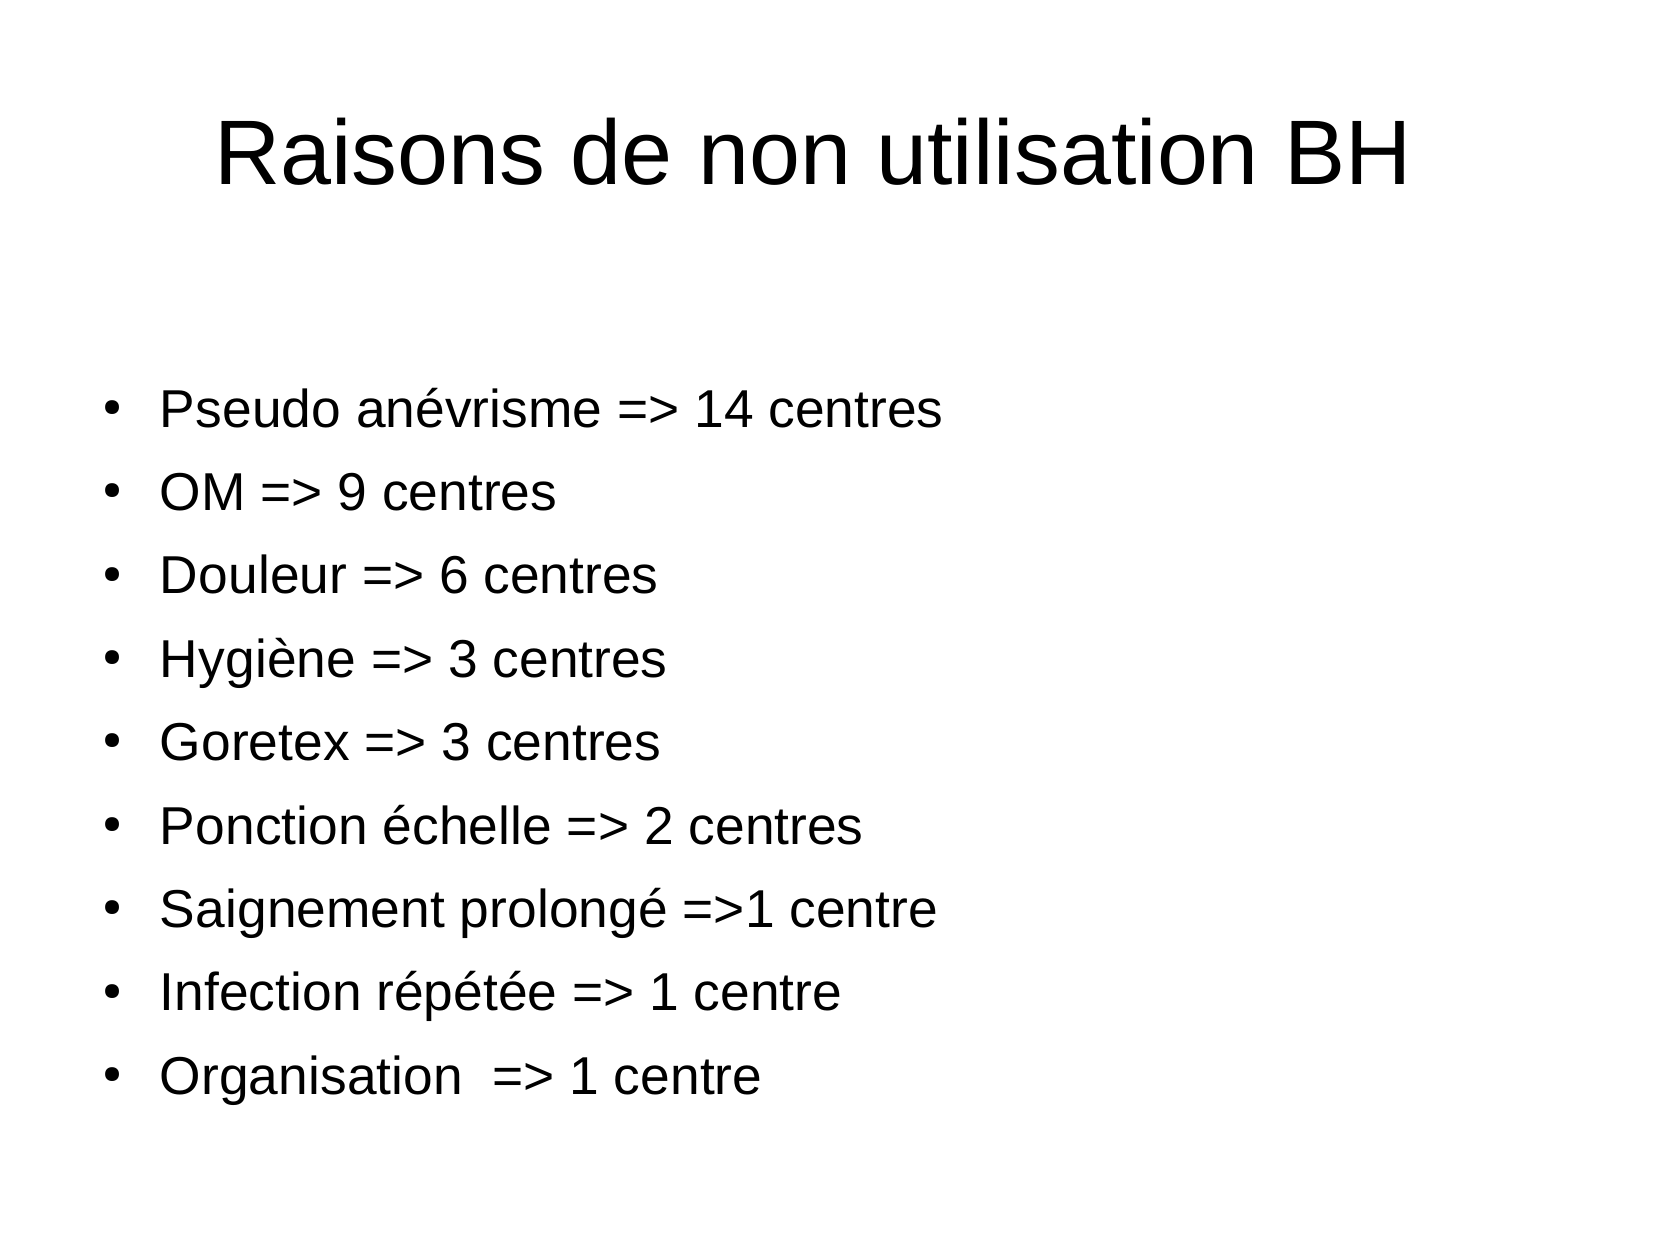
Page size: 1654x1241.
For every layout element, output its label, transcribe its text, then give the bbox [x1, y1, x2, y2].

title Raisons de non utilisation BH [82, 49, 1571, 257]
list Pseudo anévrisme => 14 centres OM => 9 centres Douleur => 6 centres Hygiène => 3 centres Goretex => 3 centres Ponction échelle => 2 centres Saignement prolongé =>1 centre Infection répétée => 1 centre Organisation => 1 centre [88, 295, 1577, 1114]
